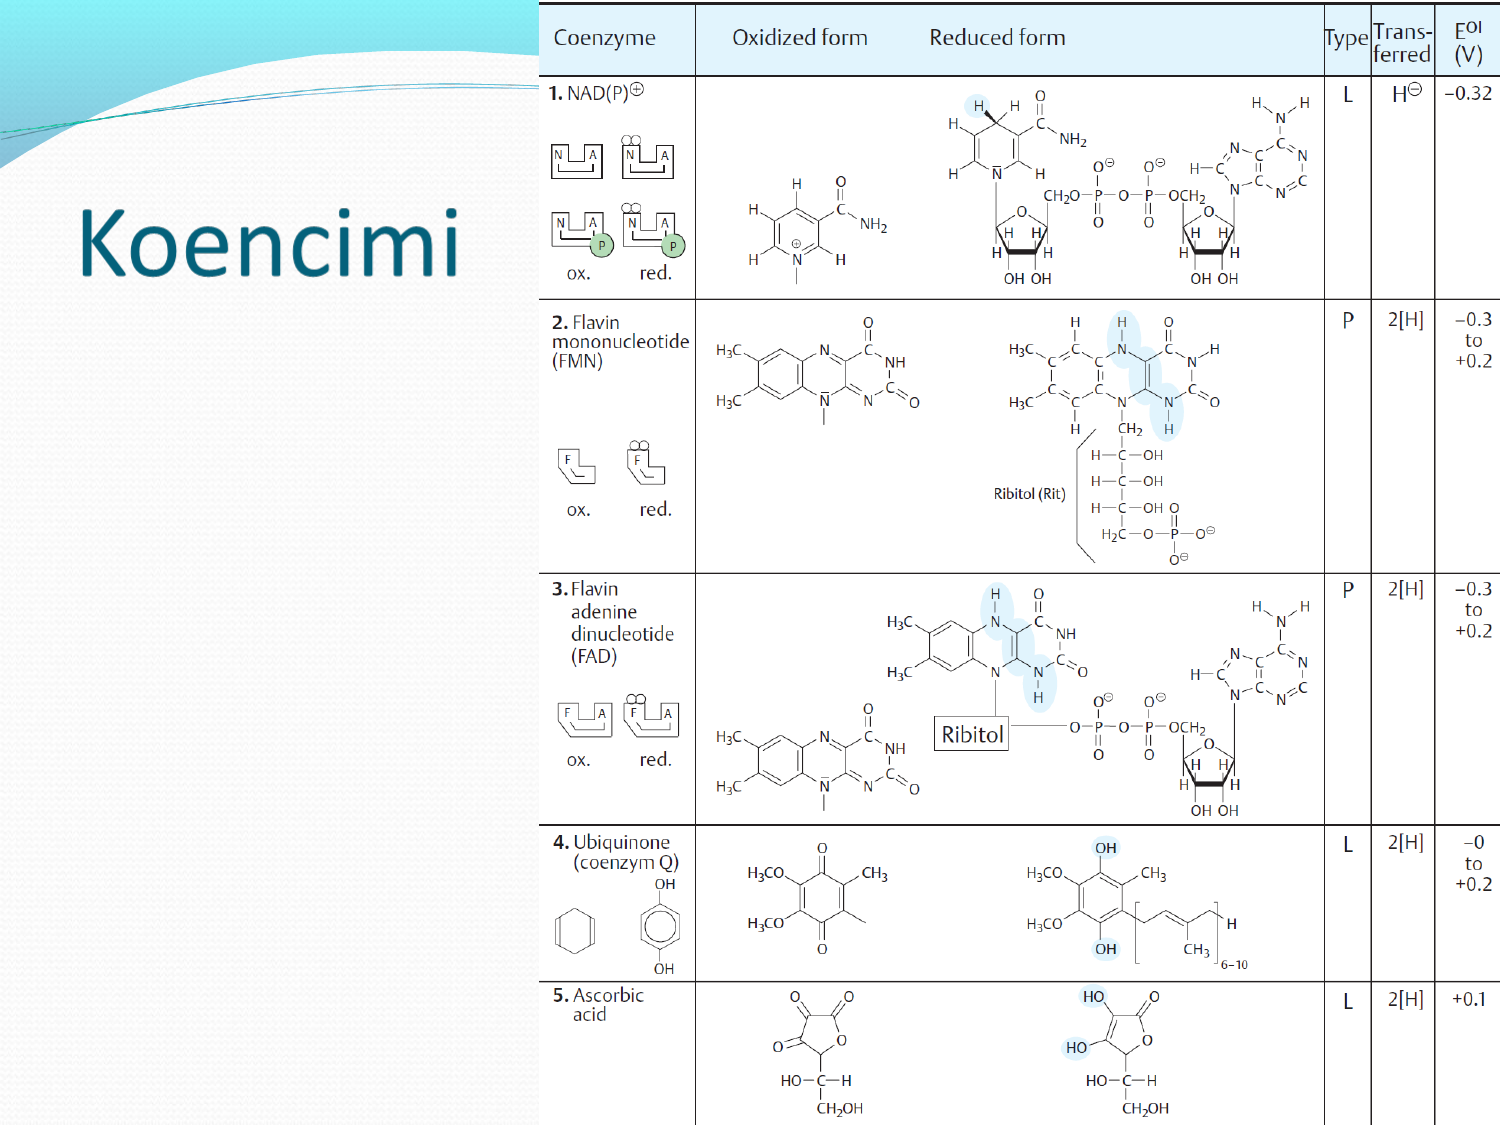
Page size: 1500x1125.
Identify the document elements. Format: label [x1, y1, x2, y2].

text_box [12, 115, 539, 367]
picture [0, 0, 1500, 1125]
